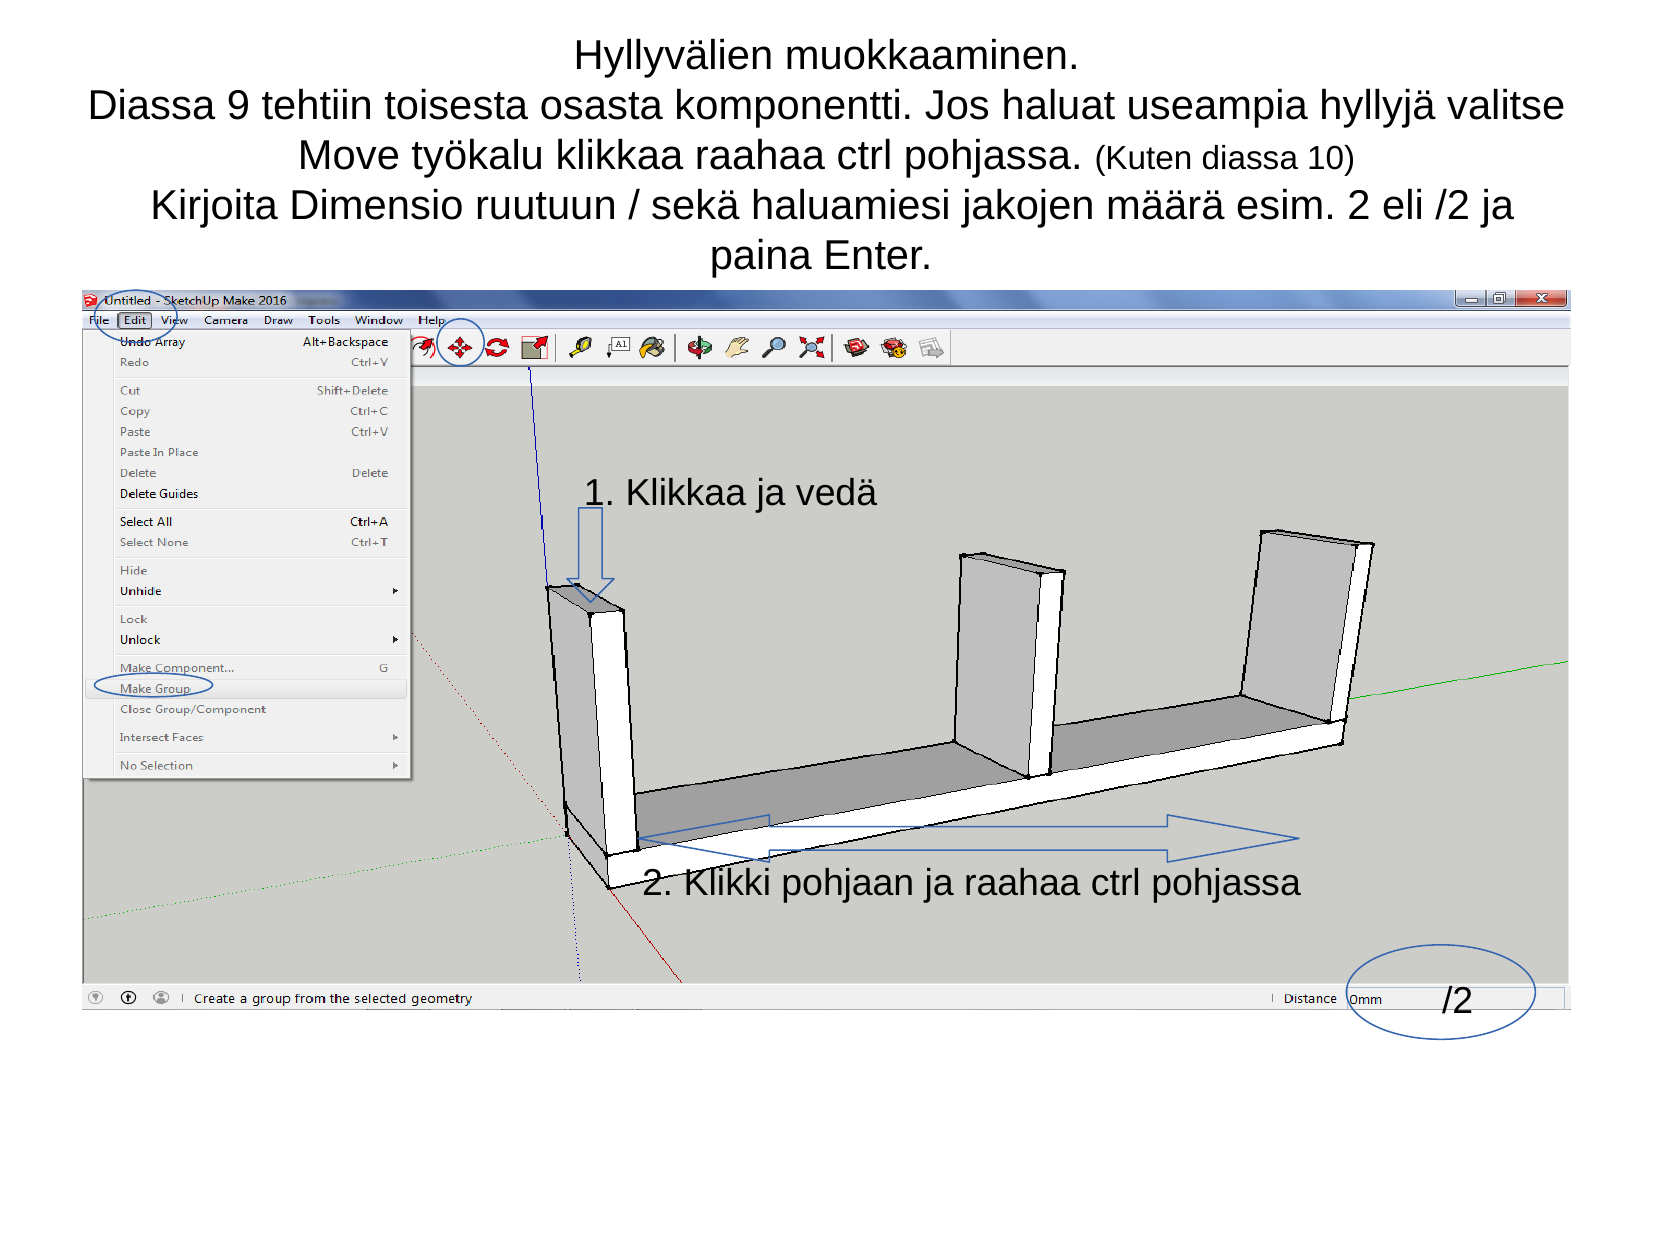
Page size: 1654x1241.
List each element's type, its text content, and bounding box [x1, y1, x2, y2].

picture [82, 290, 1571, 1010]
text_box 2. Klikki pohjaan ja raahaa ctrl pohjassa [627, 850, 1352, 910]
text_box 1. Klikkaa ja vedä [569, 460, 901, 520]
text_box /2 [1427, 968, 1499, 1028]
picture [96, 291, 176, 341]
picture [1348, 946, 1534, 1010]
text_box Hyllyvälien muokkaaminen. Diassa 9 tehtiin toisesta osasta komponentti. Jos haluat useampia hyllyjä valitse Move työkalu klikkaa raahaa ctrl pohjassa. (Kuten diassa 10) Kirjoita Dimensio ruutuun / sekä haluamiesi jakojen määrä esim. 2 eli /2 ja paina Enter. [82, 30, 1571, 276]
